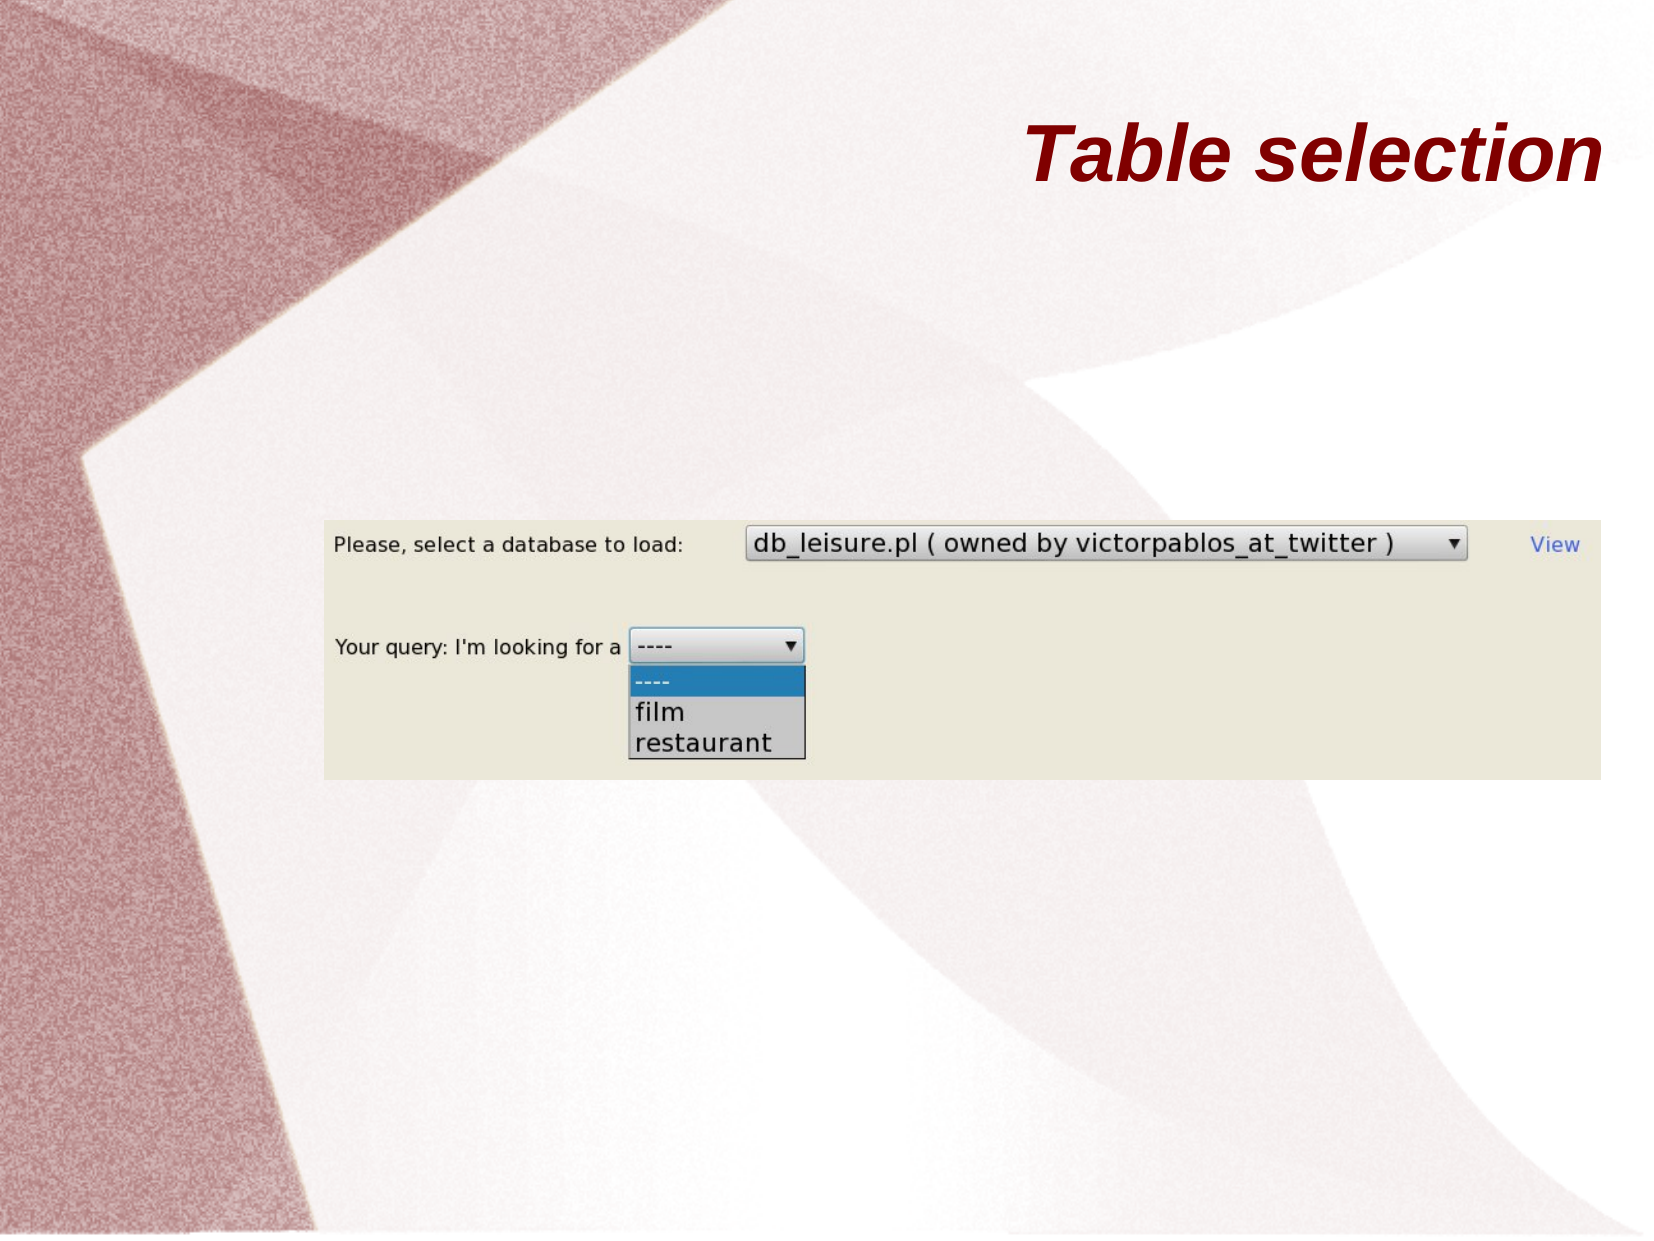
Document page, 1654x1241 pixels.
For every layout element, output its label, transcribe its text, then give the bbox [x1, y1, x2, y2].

title Table selection [596, 49, 1607, 257]
picture [0, 0, 1654, 1241]
